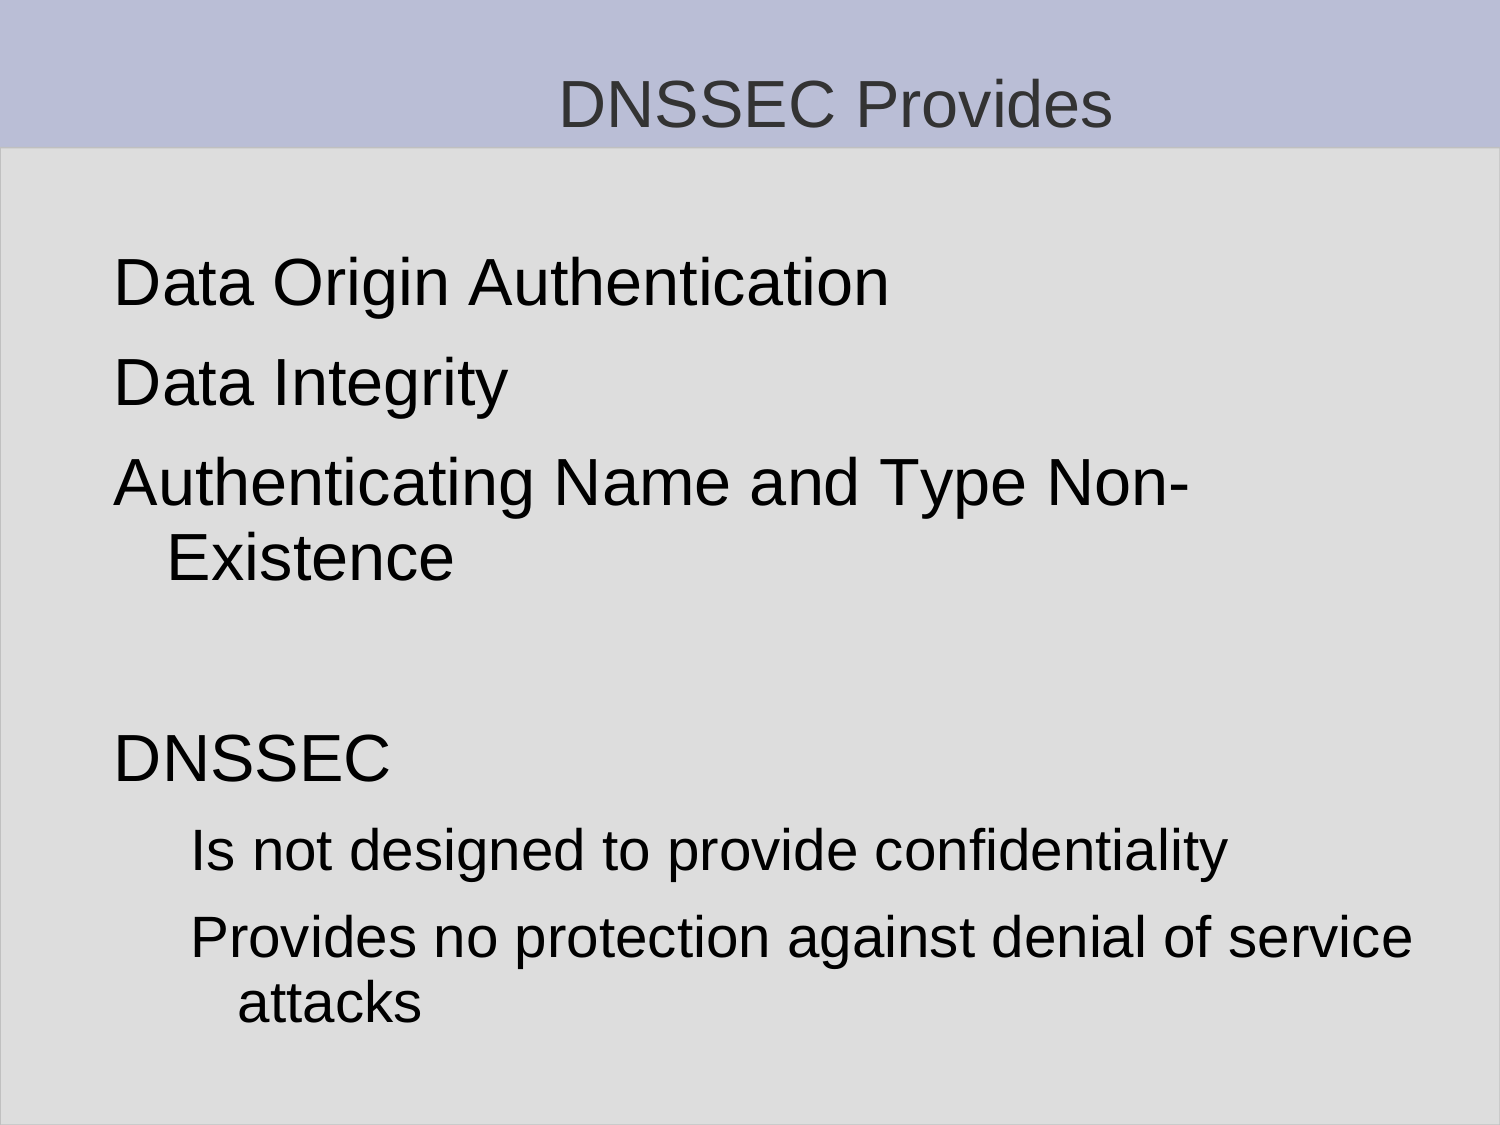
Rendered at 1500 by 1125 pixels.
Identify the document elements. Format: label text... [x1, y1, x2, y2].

list Data Origin Authentication Data Integrity Authenticating Name and Type Non-Existence DNSSEC Is not designed to provide confidentiality Provides no protection against denial of service attacks [80, 237, 1443, 1089]
title DNSSEC Provides [196, 52, 1477, 157]
